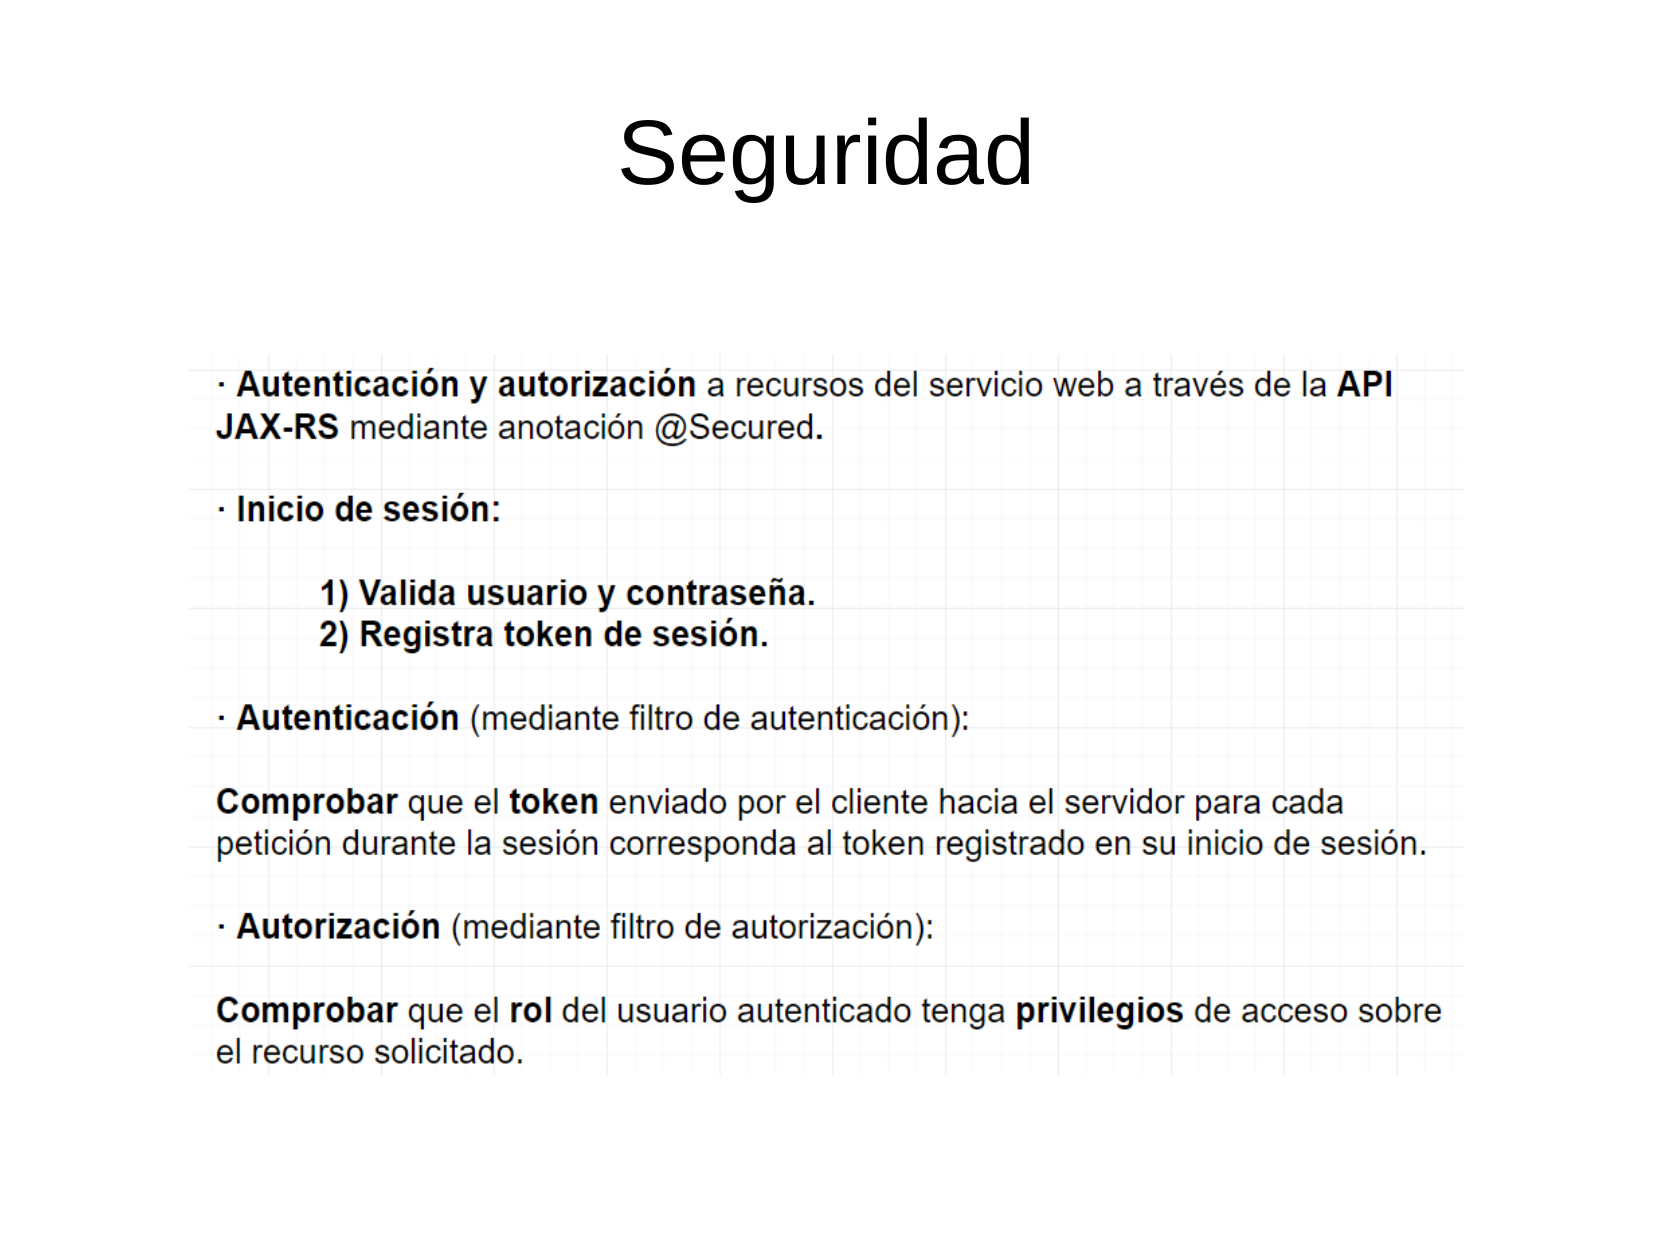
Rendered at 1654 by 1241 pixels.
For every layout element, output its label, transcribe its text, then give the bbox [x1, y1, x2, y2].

title Seguridad [82, 49, 1571, 257]
picture [189, 354, 1465, 1075]
